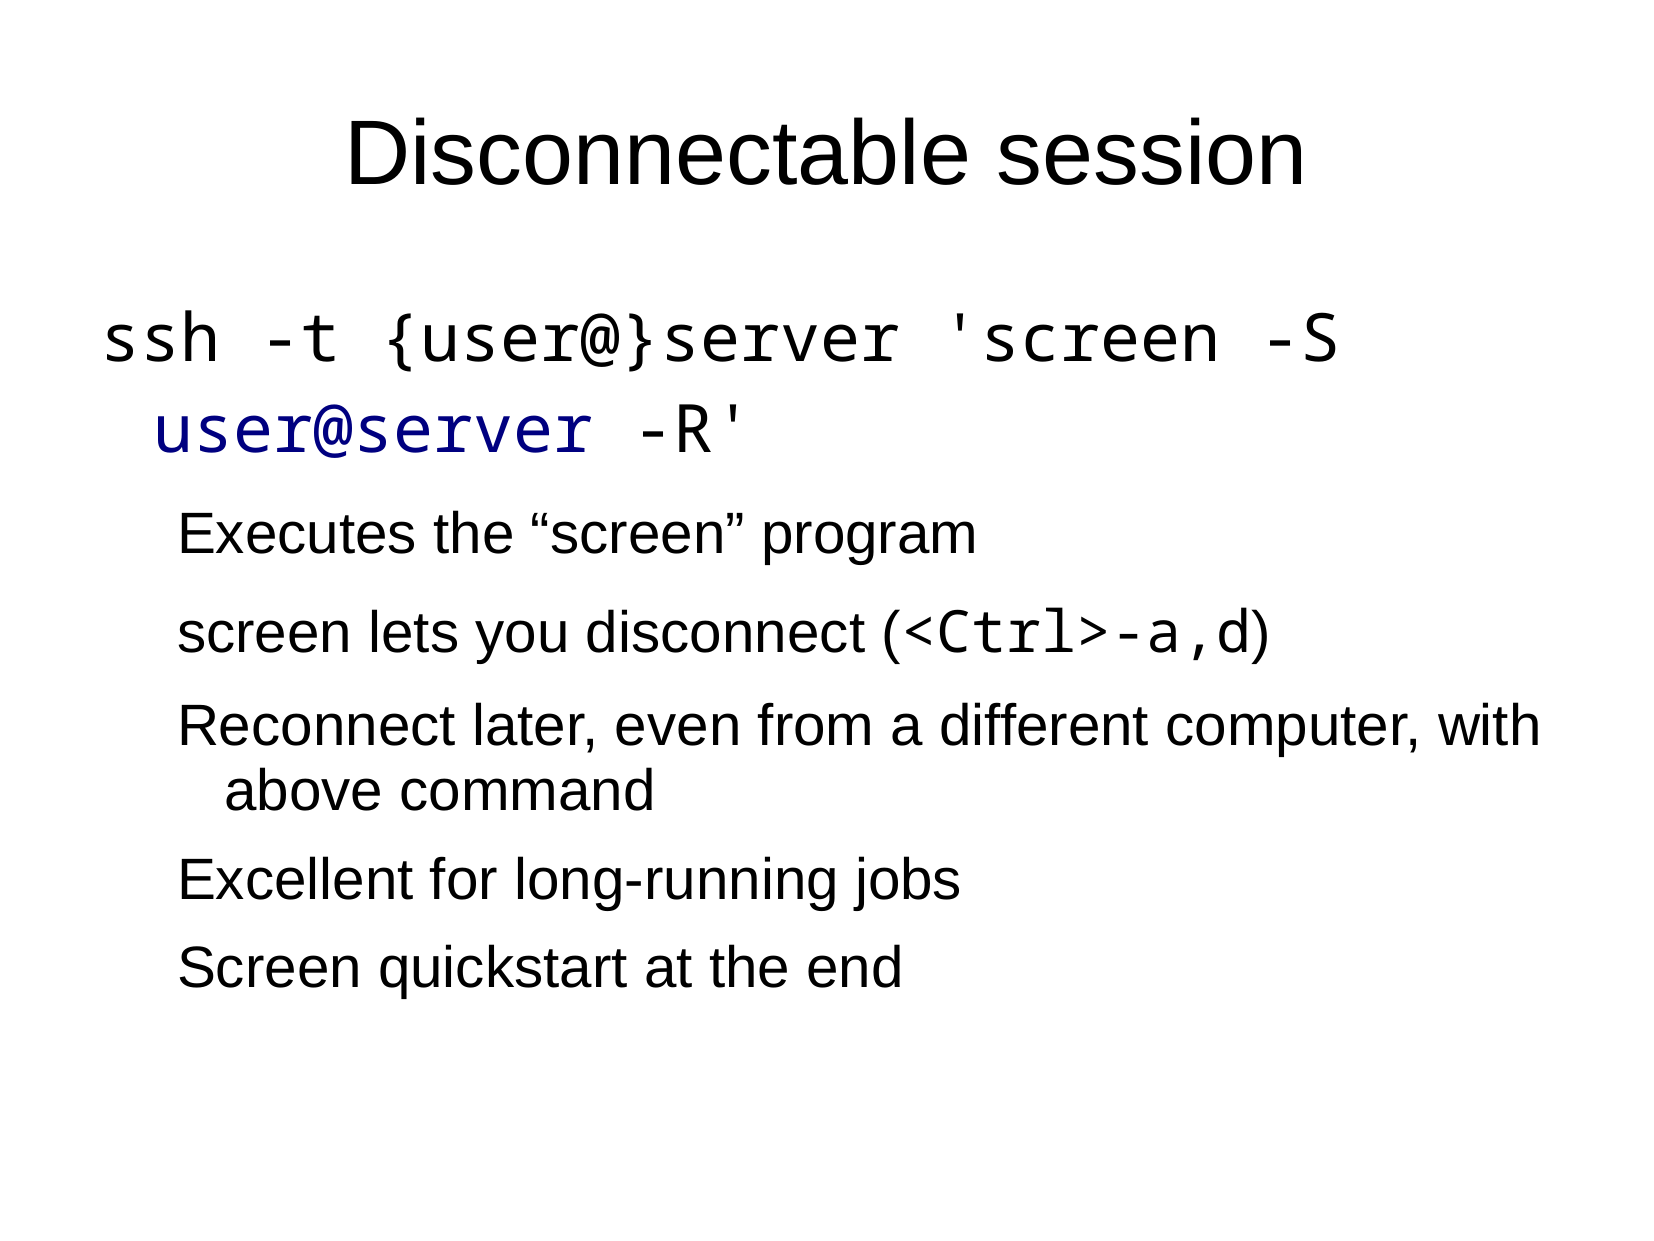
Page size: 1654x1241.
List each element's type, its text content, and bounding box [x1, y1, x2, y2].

list ssh -t {user@}server 'screen -S user@server -R' Executes the “screen” program screen lets you disconnect (<Ctrl>-a,d) Reconnect later, even from a different computer, with above command Excellent for long-running jobs Screen quickstart at the end [82, 290, 1571, 1094]
title Disconnectable session [82, 56, 1571, 250]
